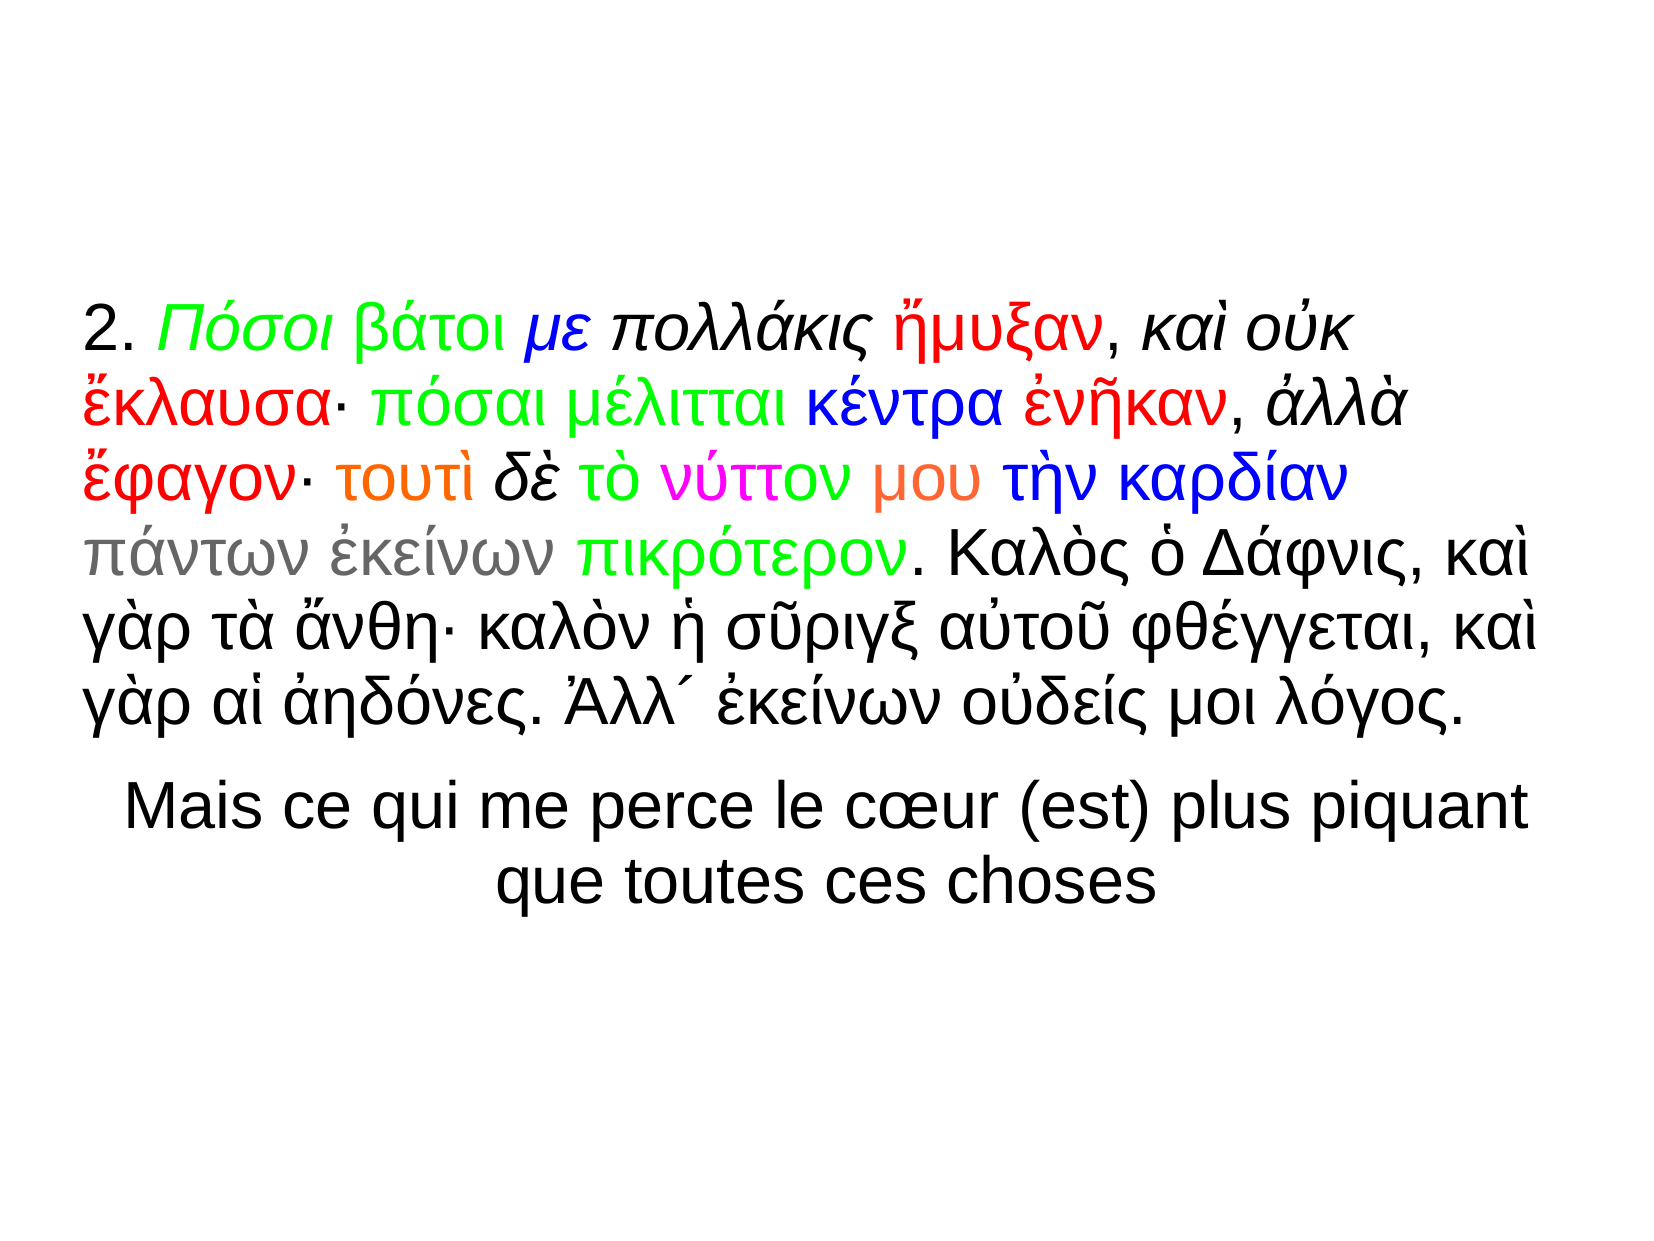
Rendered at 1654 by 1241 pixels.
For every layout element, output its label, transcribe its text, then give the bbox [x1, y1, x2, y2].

list 2. Πόσοι βάτοι με πολλάκις ἤμυξαν, καὶ οὐκ ἔκλαυσα· πόσαι μέλιτται κέντρα ἐνῆκαν, ἀλλὰ ἔφαγον· τουτὶ δὲ τὸ νύττον μου τὴν καρδίαν πάντων ἐκείνων πικρότερον. Καλὸς ὁ Δάφνις, καὶ γὰρ τὰ ἄνθη· καλὸν ἡ σῦριγξ αὐτοῦ φθέγγεται, καὶ γὰρ αἱ ἀηδόνες. Ἀλλ´ ἐκείνων οὐδείς μοι λόγος. Mais ce qui me perce le cœur (est) plus piquant que toutes ces choses [82, 290, 1571, 1109]
